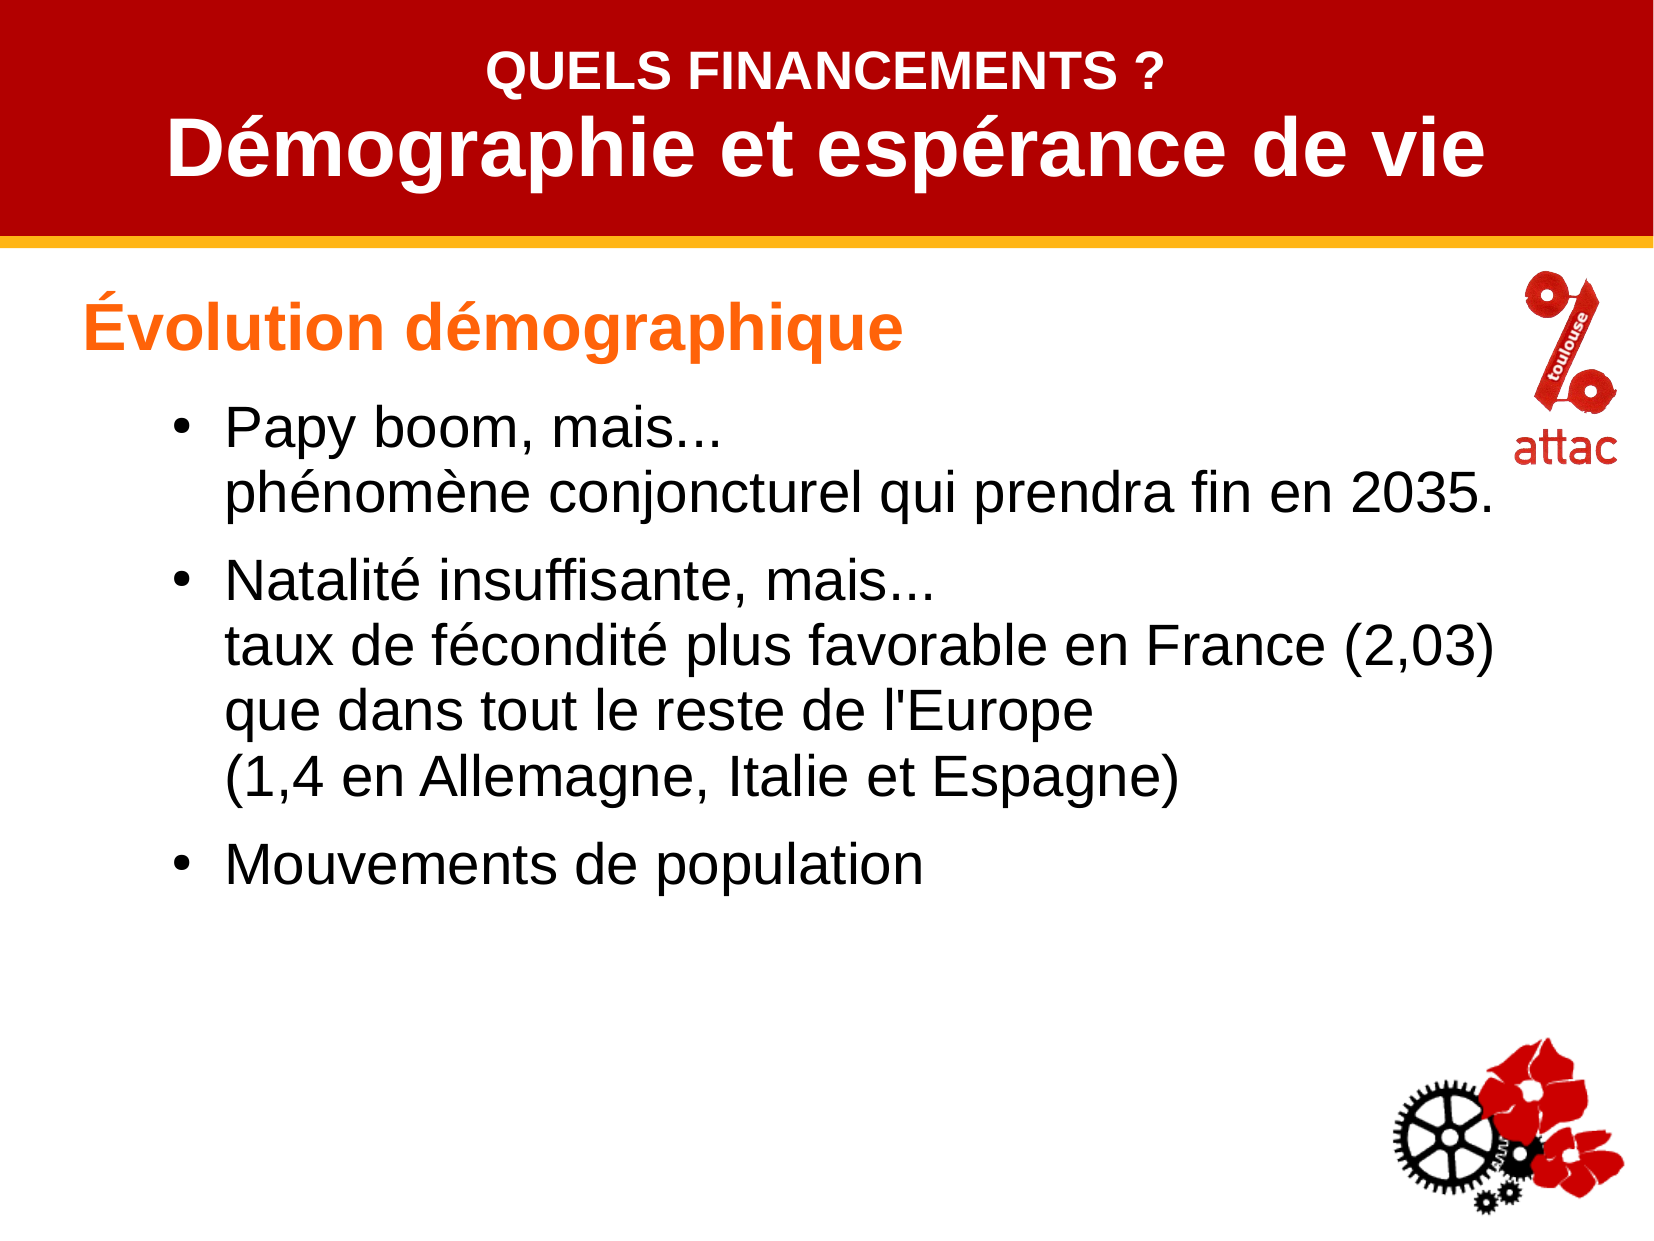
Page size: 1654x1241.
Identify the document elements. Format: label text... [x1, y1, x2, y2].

picture [1387, 1033, 1628, 1218]
title QUELS FINANCEMENTS ? Démographie et espérance de vie [82, 14, 1571, 222]
list Évolution démographique Papy boom, mais... phénomène conjoncturel qui prendra fin en 2035. Natalité insuffisante, mais... taux de fécondité plus favorable en France (2,03) que dans tout le reste de l'Europe (1,4 en Allemagne, Italie et Espagne) Mouvements de population [82, 290, 1565, 1109]
picture [1509, 265, 1625, 473]
